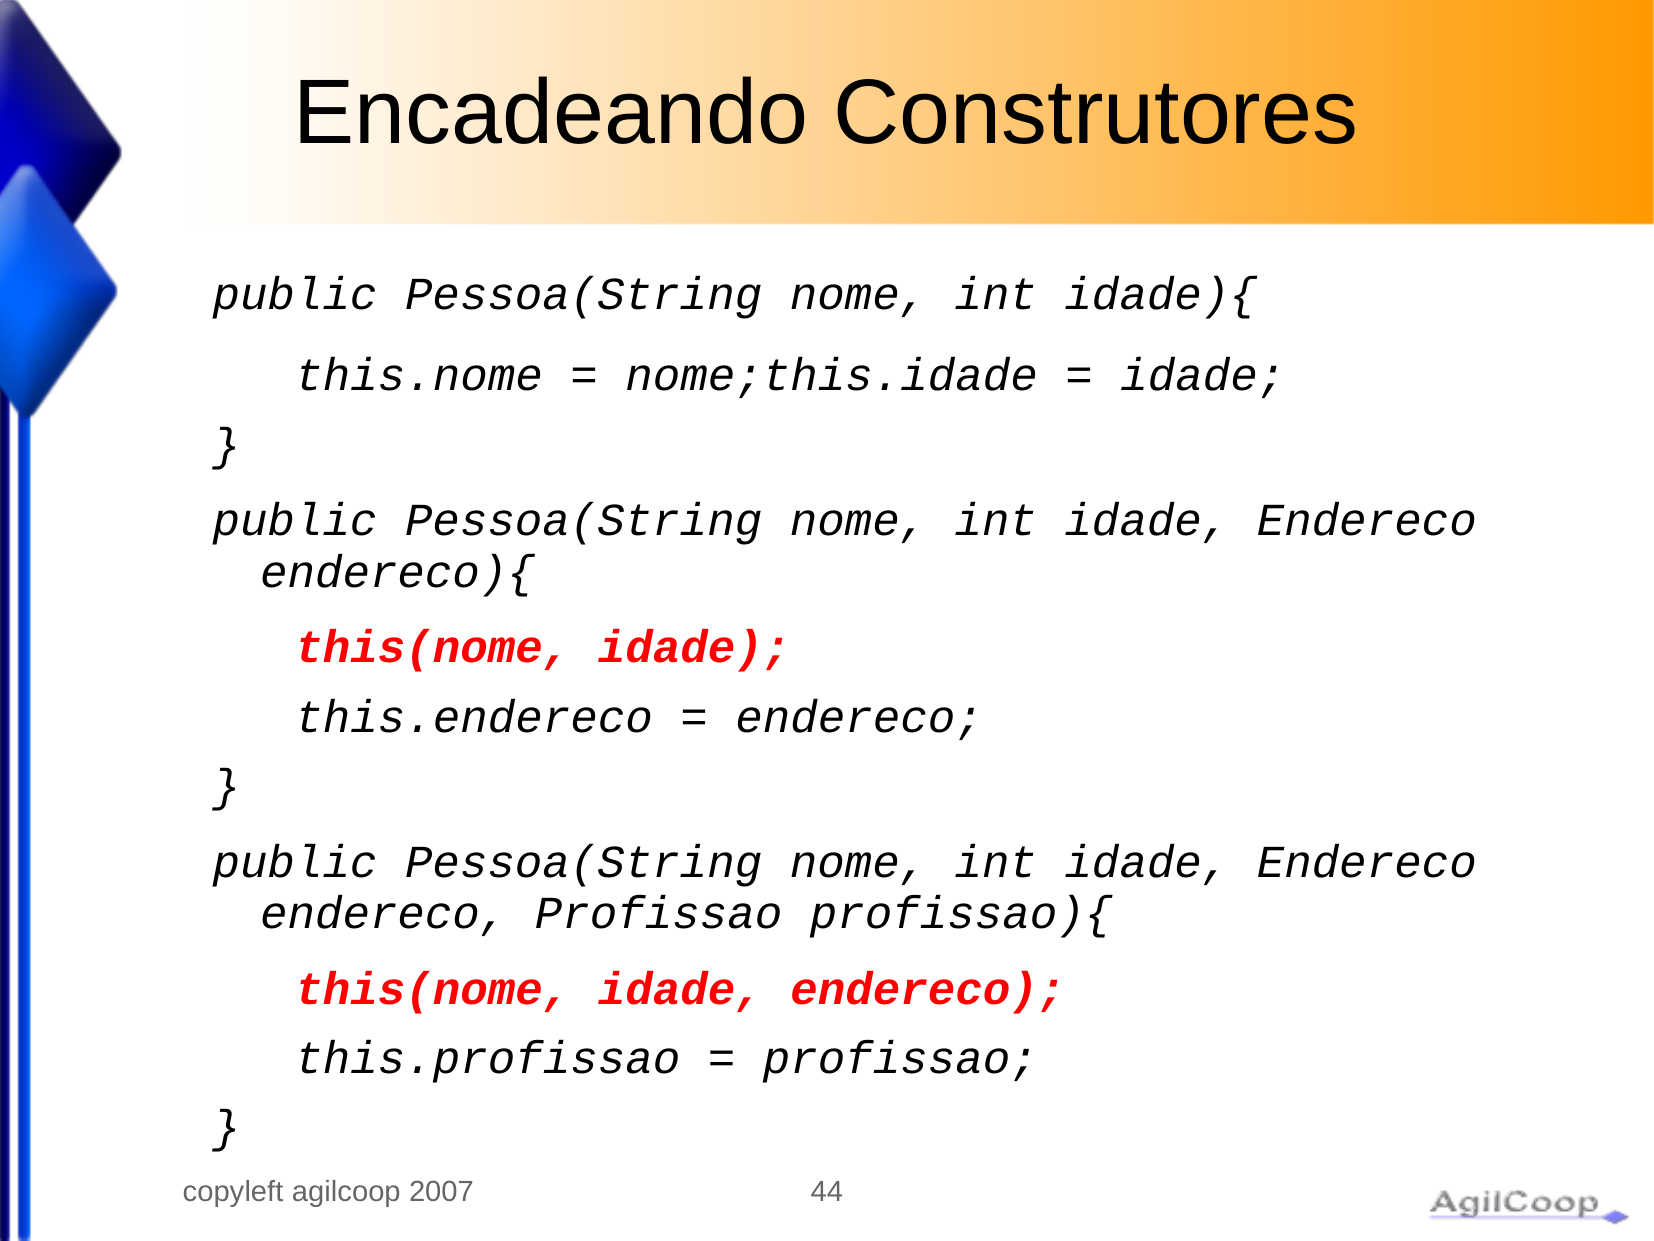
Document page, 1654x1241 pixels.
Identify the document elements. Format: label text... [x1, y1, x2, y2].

picture [0, 0, 1654, 1241]
list public Pessoa(String nome, int idade){ this.nome = nome;this.idade = idade; } public Pessoa(String nome, int idade, Endereco endereco){ this(nome, idade); this.endereco = endereco; } public Pessoa(String nome, int idade, Endereco endereco, Profissao profissao){ this(nome, idade, endereco); this.profissao = profissao; } [118, 271, 1607, 1157]
title Encadeando Construtores [82, 8, 1571, 216]
